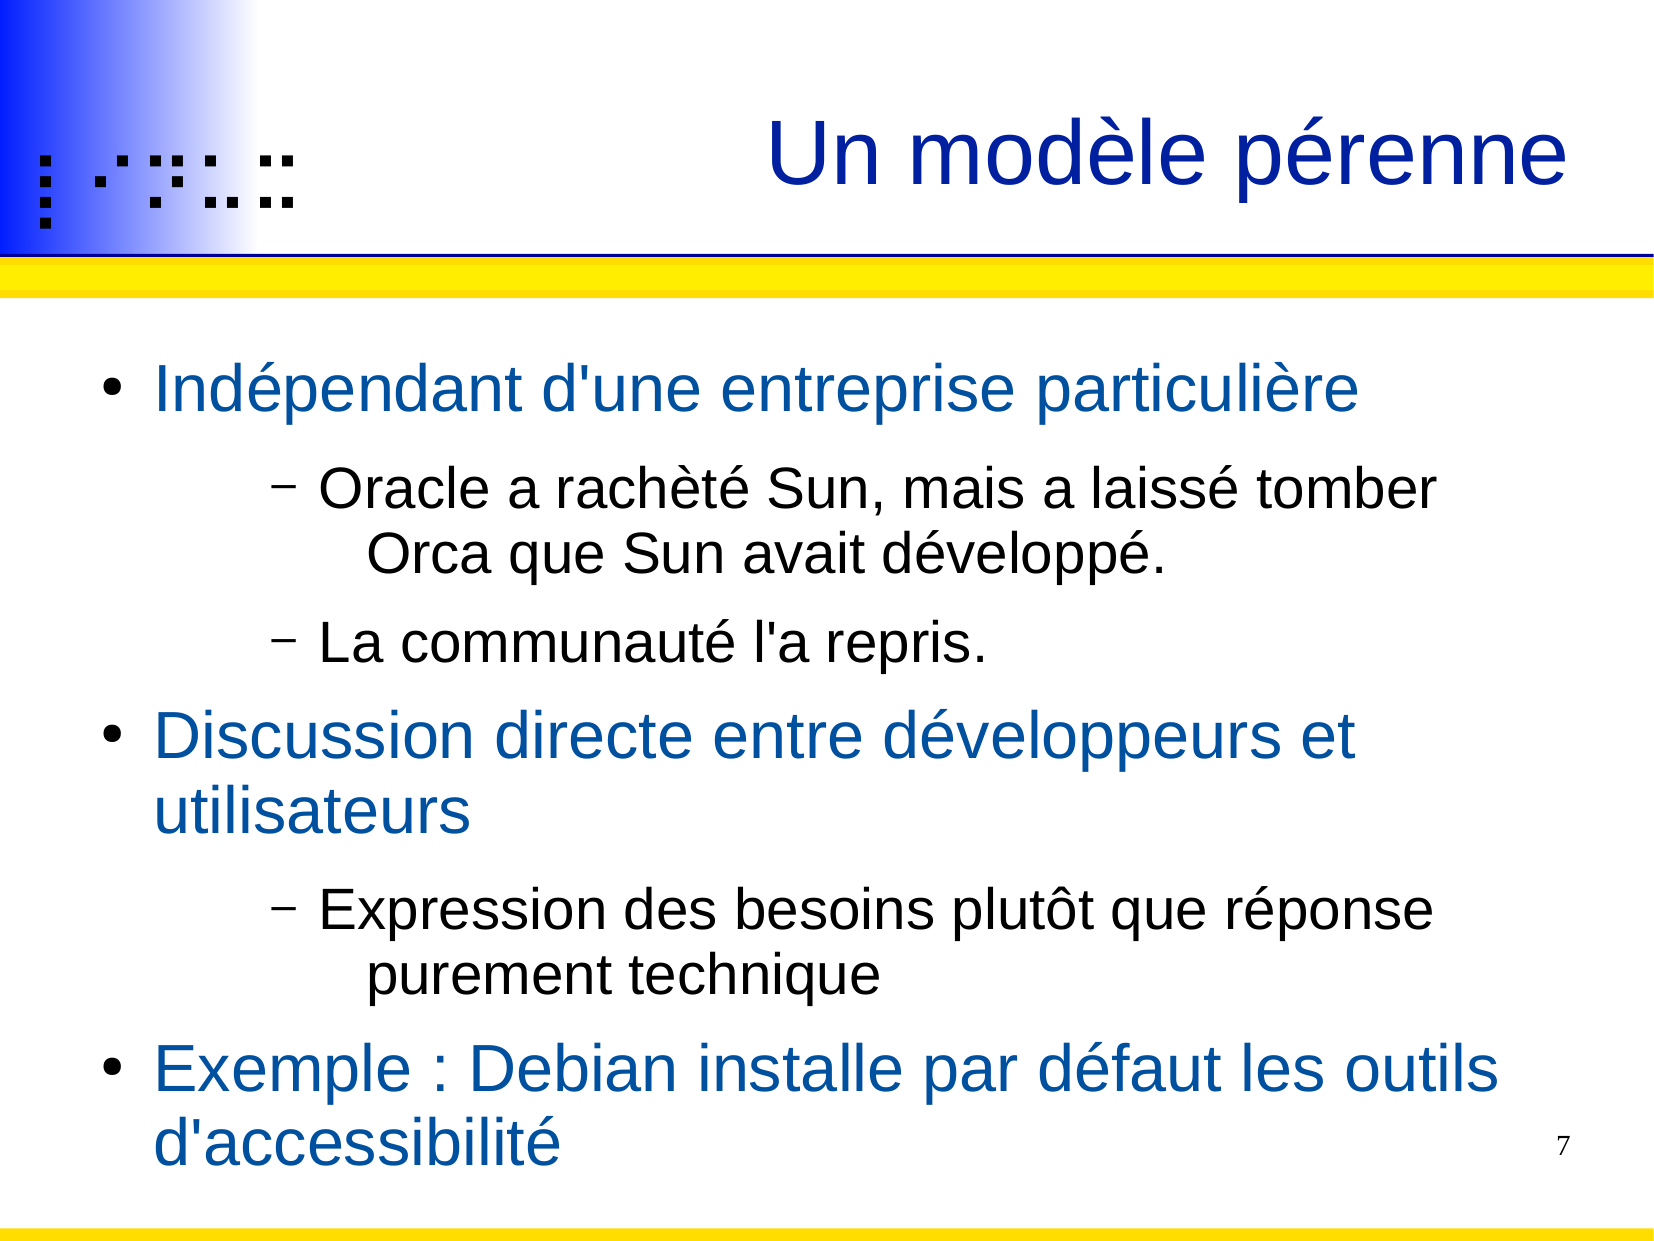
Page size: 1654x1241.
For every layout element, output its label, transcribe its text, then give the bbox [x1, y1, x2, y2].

title Un modèle pérenne [372, 56, 1571, 250]
list Indépendant d'une entreprise particulière Oracle a rachèté Sun, mais a laissé tomber Orca que Sun avait développé. La communauté l'a repris. Discussion directe entre développeurs et utilisateurs Expression des besoins plutôt que réponse purement technique Exemple : Debian installe par défaut les outils d'accessibilité [82, 351, 1571, 1181]
